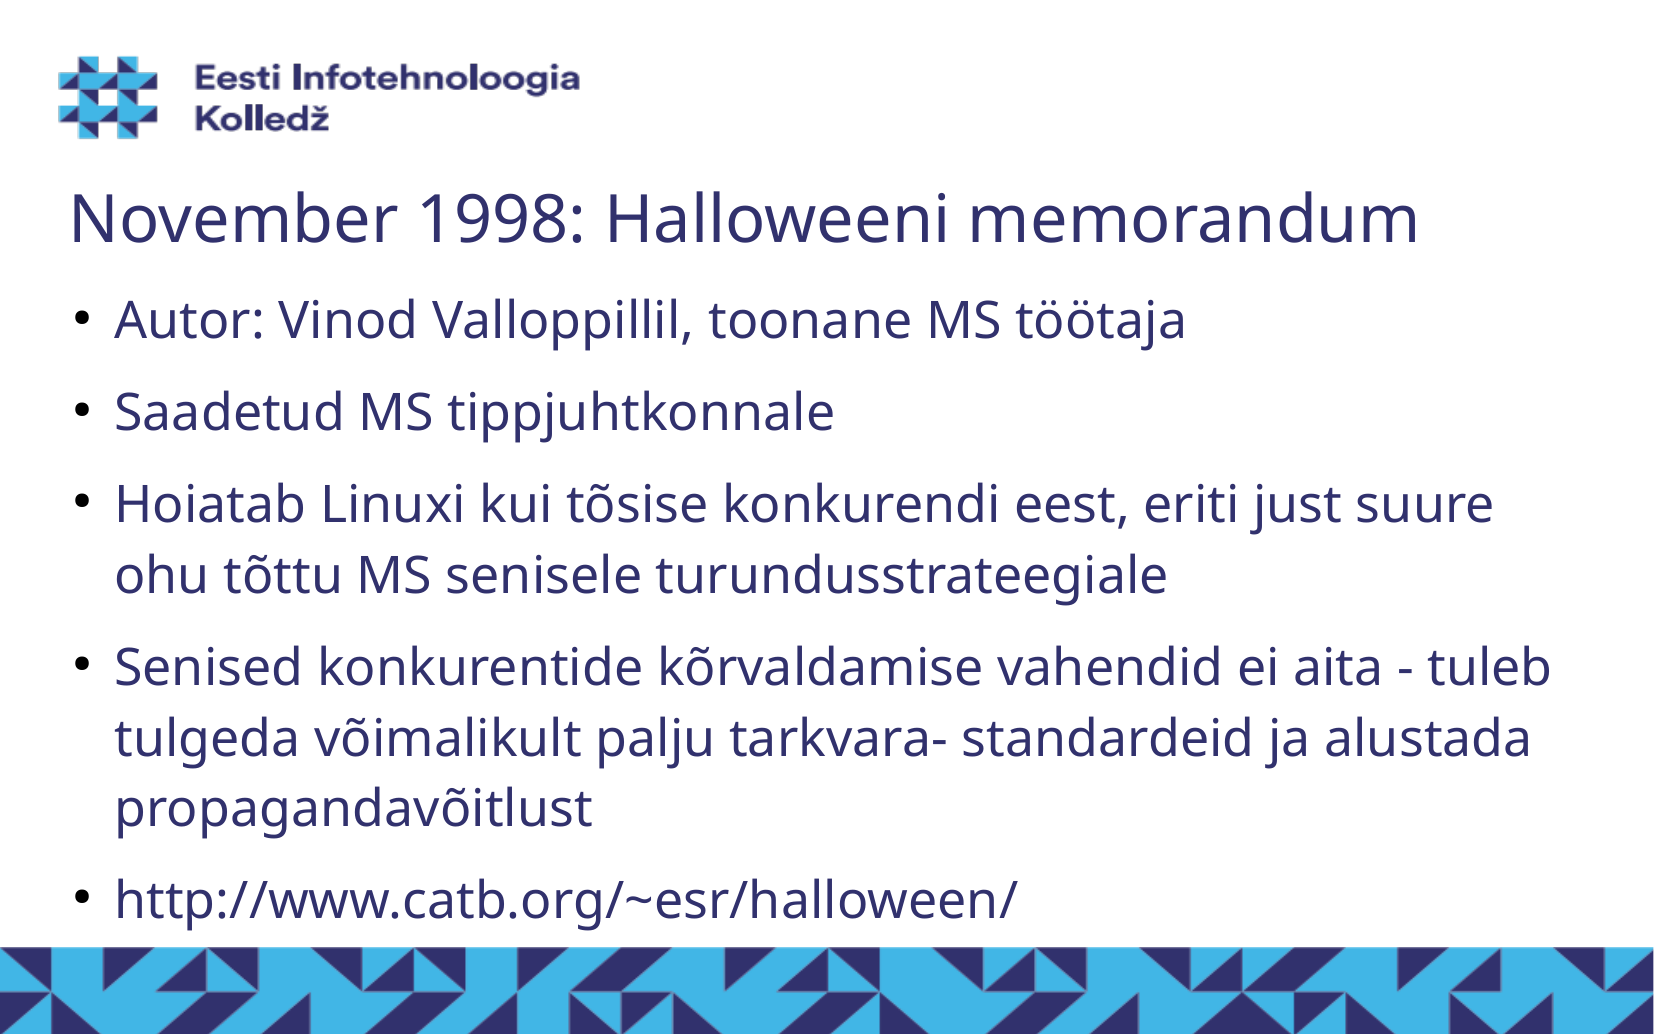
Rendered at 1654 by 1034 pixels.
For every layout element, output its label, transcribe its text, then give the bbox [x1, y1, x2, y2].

title November 1998: Halloweeni memorandum [68, 147, 1536, 283]
list Autor: Vinod Valloppillil, toonane MS töötaja Saadetud MS tippjuhtkonnale Hoiatab Linuxi kui tõsise konkurendi eest, eriti just suure ohu tõttu MS senisele turundusstrateegiale Senised konkurentide kõrvaldamise vahendid ei aita - tuleb tulgeda võimalikult palju tarkvara- standardeid ja alustada propagandavõitlust http://www.catb.org/~esr/halloween/ [59, 283, 1595, 936]
